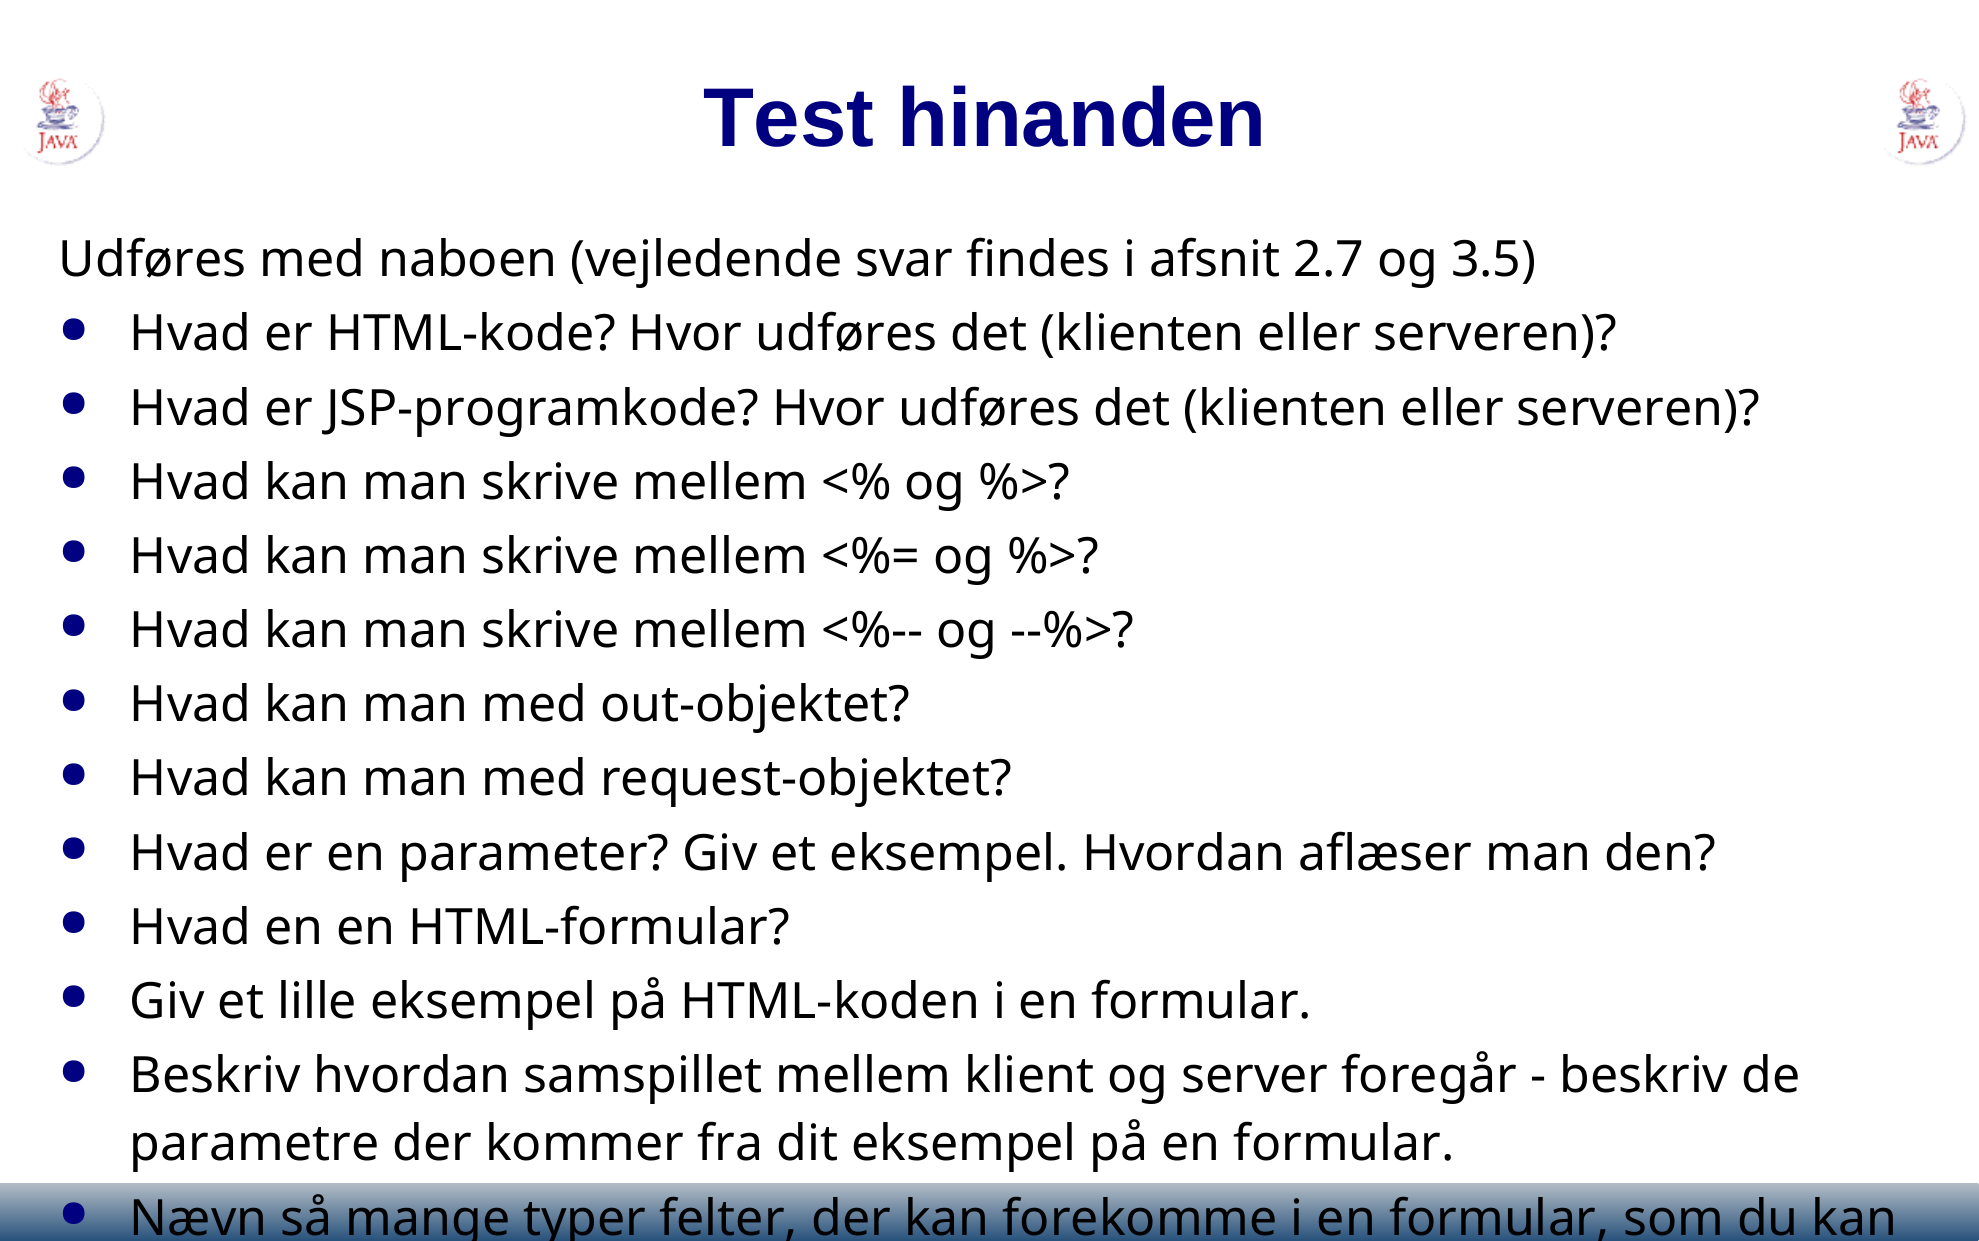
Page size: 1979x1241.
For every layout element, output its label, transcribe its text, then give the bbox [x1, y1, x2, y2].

picture [10, 71, 105, 169]
list Udføres med naboen (vejledende svar findes i afsnit 2.7 og 3.5) Hvad er HTML-kode? Hvor udføres det (klienten eller serveren)? Hvad er JSP-programkode? Hvor udføres det (klienten eller serveren)? Hvad kan man skrive mellem <% og %>? Hvad kan man skrive mellem <%= og %>? Hvad kan man skrive mellem <%-- og --%>? Hvad kan man med out-objektet? Hvad kan man med request-objektet? Hvad er en parameter? Giv et eksempel. Hvordan aflæser man den? Hvad en en HTML-formular? Giv et lille eksempel på HTML-koden i en formular. Beskriv hvordan samspillet mellem klient og server foregår - beskriv de parametre der kommer fra dit eksempel på en formular. Nævn så mange typer felter, der kan forekomme i en formular, som du kan komme i tanke om. [0, 223, 1979, 1207]
picture [1870, 71, 1970, 169]
title Test hinanden [105, 14, 1865, 222]
